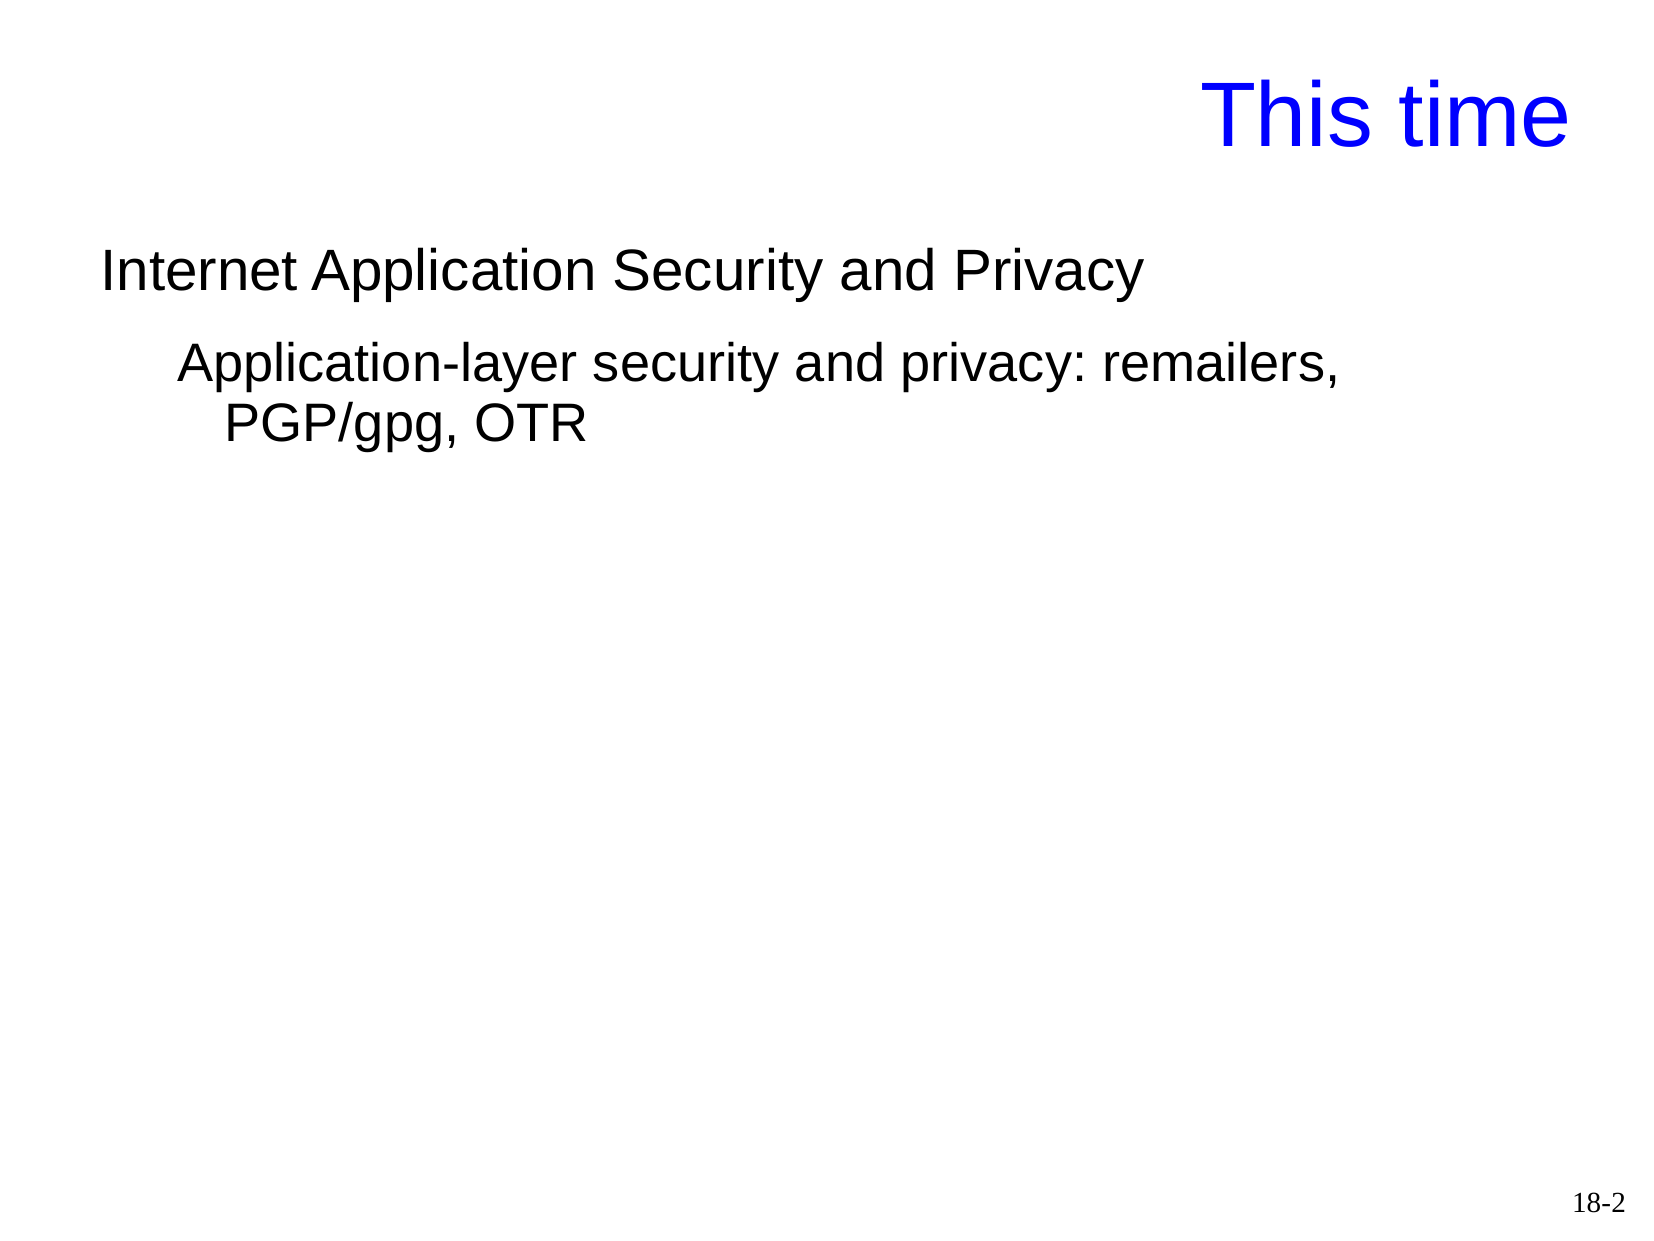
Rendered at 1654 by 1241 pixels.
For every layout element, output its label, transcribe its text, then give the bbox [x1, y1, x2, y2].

list Internet Application Security and Privacy Application-layer security and privacy: remailers, PGP/gpg, OTR [82, 237, 1571, 1171]
title This time [84, 11, 1573, 219]
